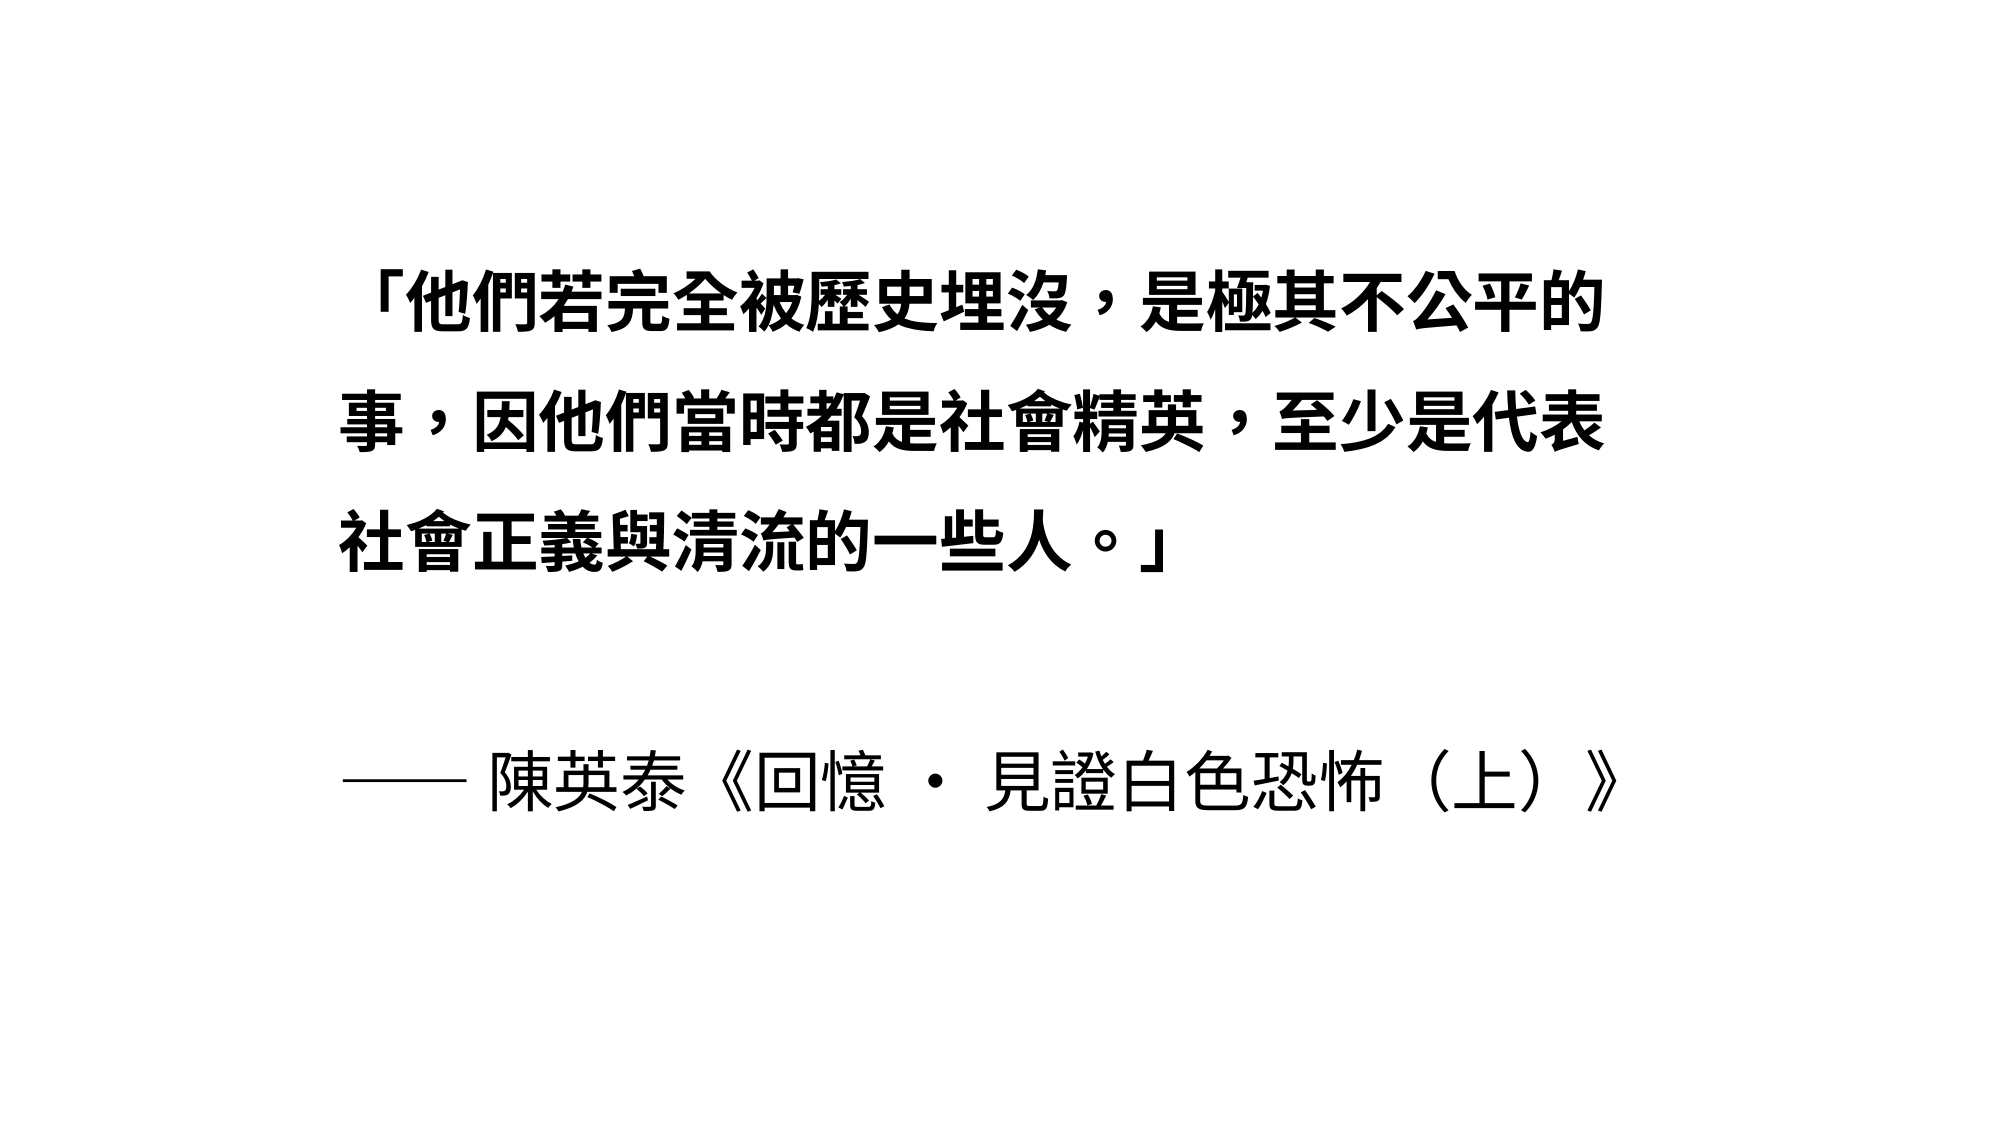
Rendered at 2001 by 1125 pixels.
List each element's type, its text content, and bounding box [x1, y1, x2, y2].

title 「他們若完全被歷史埋沒，是極其不公平的事，因他們當時都是社會精英，至少是代表社會正義與清流的一些人。」 —— 陳英泰《回憶 • 見證白色恐怖（上）》 [323, 192, 1671, 998]
